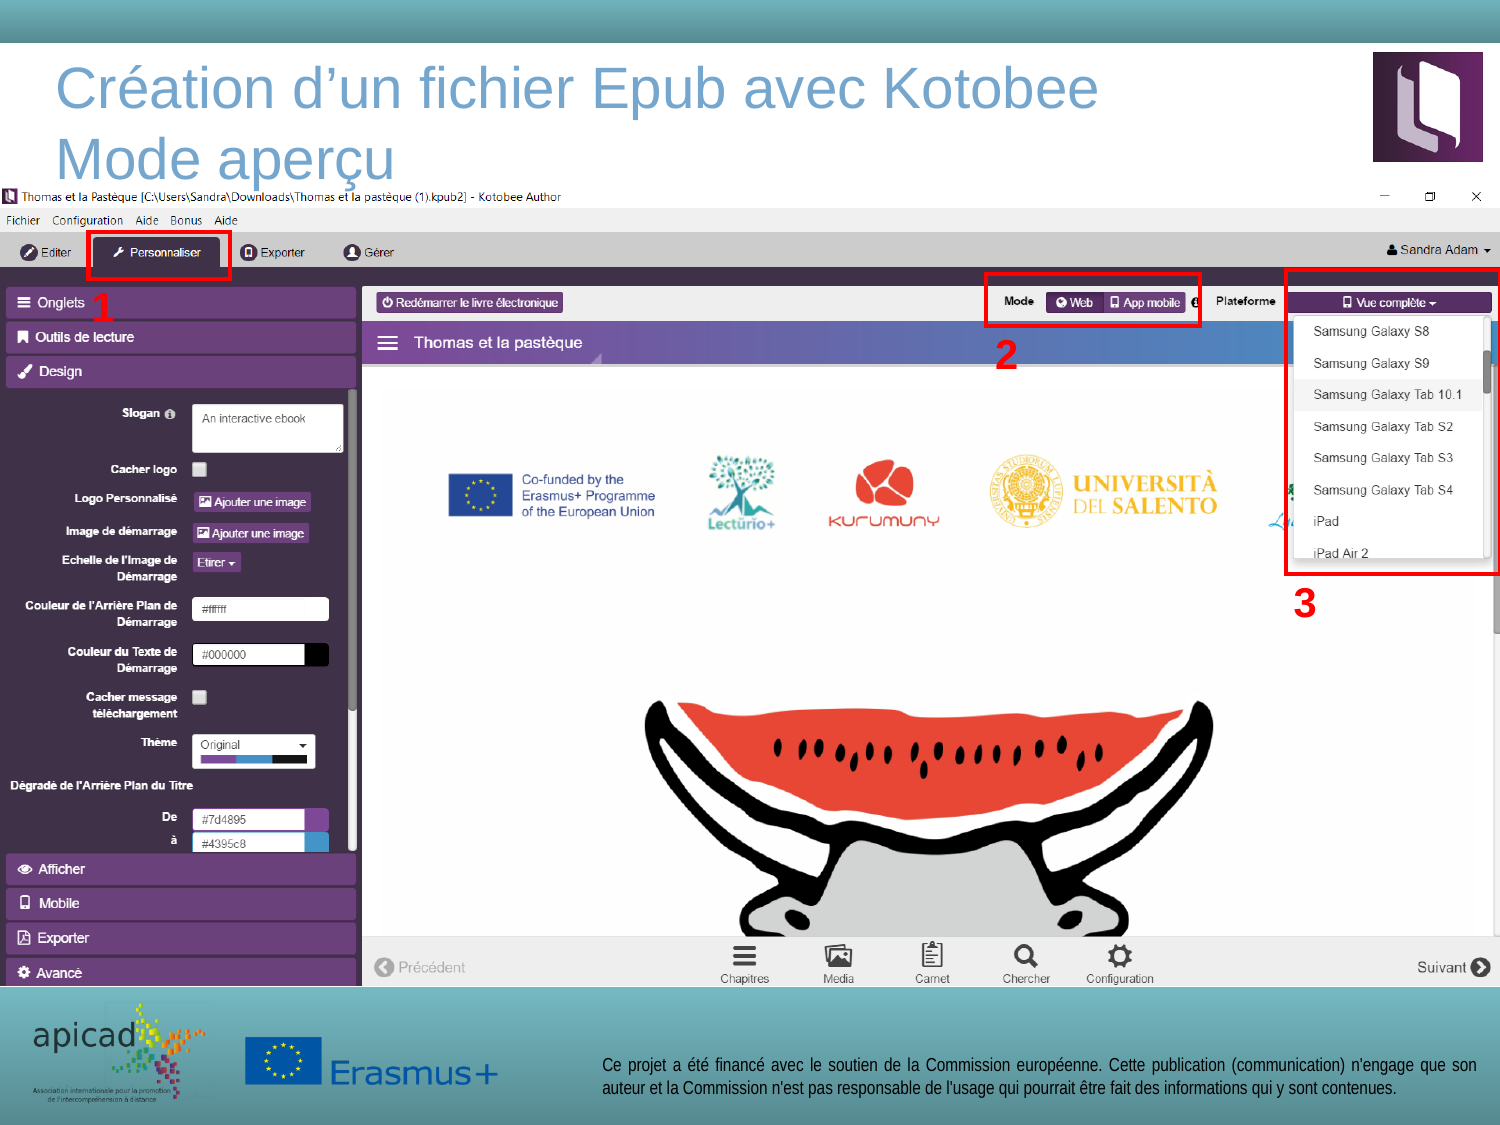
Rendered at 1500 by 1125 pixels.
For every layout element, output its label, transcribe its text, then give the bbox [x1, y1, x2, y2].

text_box Mode aperçu [41, 113, 1353, 200]
text_box Création d’un fichier Epub avec Kotobee [41, 42, 1353, 113]
picture [1373, 52, 1483, 162]
text_box Ce projet a été financé avec le soutien de la Commission européenne. Cette publication (communication) n'engage que son auteur et la Commission n'est pas responsable de l'usage qui pourrait être fait des informations qui y sont contenues. [596, 1046, 1483, 1105]
picture [1288, 272, 1498, 572]
picture [29, 999, 213, 1108]
text_box [0, 0, 1500, 43]
text_box 3 [1278, 567, 1339, 634]
text_box [0, 987, 1500, 1125]
picture [0, 185, 1500, 986]
text_box 1 [76, 273, 136, 339]
text_box 2 [980, 319, 1040, 386]
picture [230, 1023, 512, 1098]
